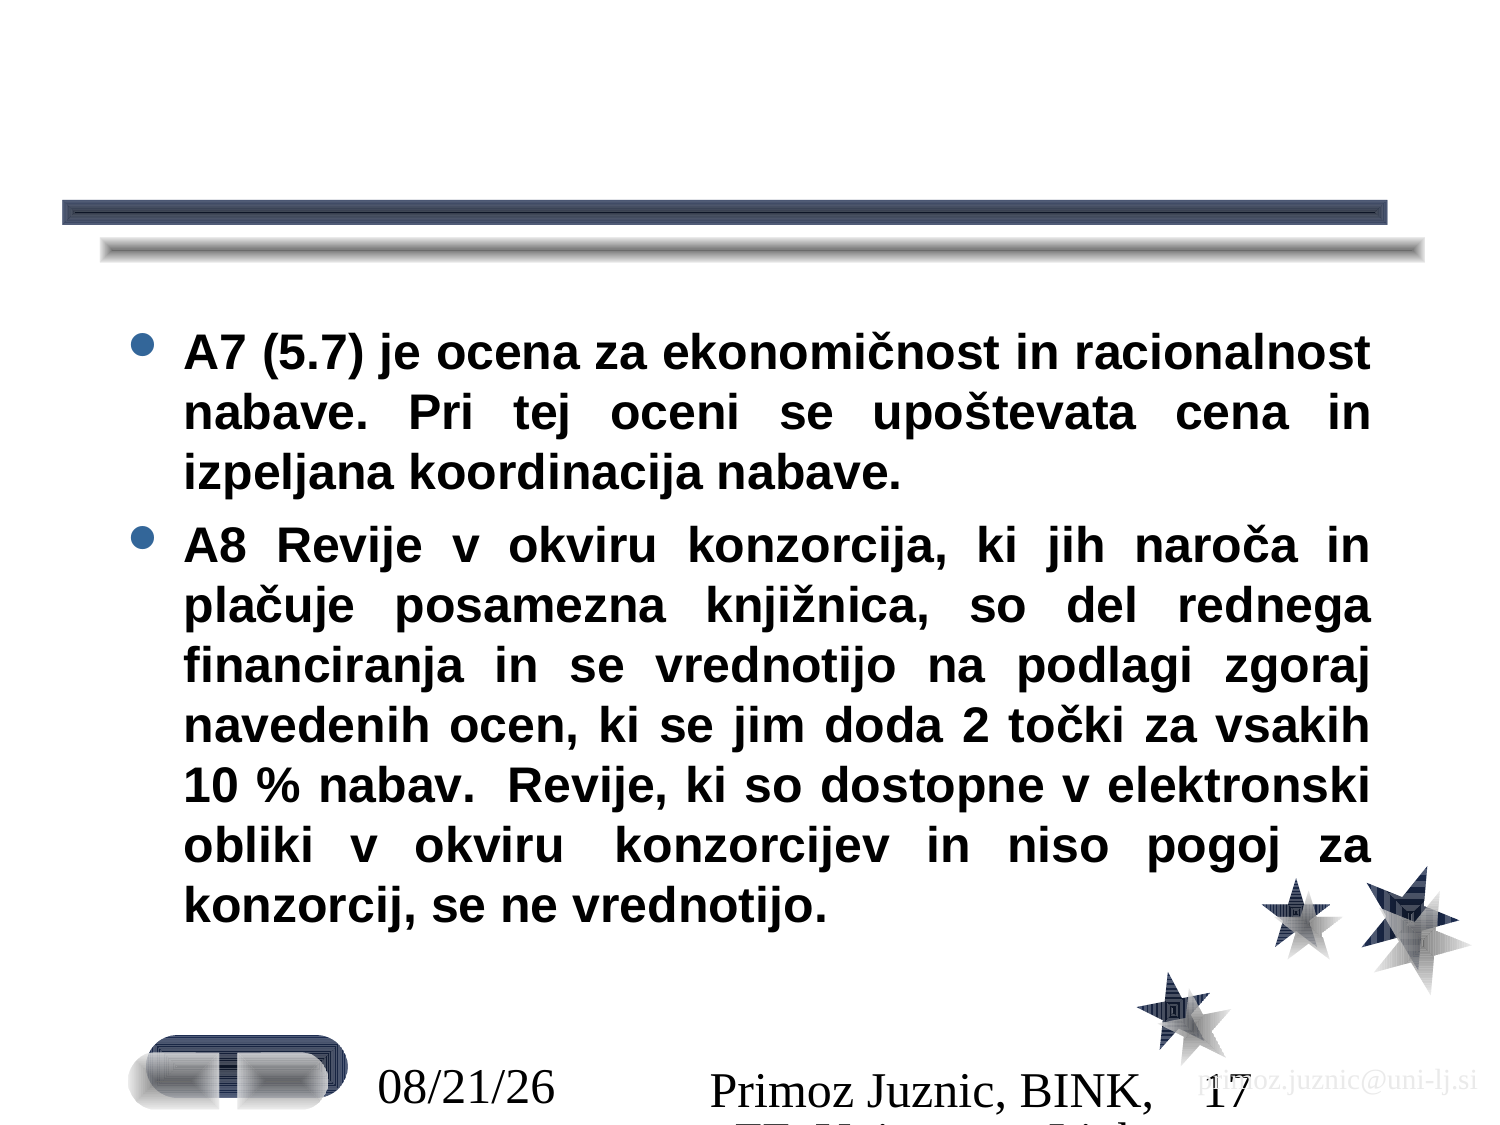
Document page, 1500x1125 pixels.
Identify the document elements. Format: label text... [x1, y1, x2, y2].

list A7 (5.7) je ocena za ekonomičnost in racionalnost nabave. Pri tej oceni se upoštevata cena in izpeljana koordinacija nabave. A8 Revije v okviru konzorcija, ki jih naroča in plačuje posamezna knjižnica, so del rednega financiranja in se vrednotijo na podlagi zgoraj navedenih ocen, ki se jim doda 2 točki za vsakih 10 % nabav. Revije, ki so dostopne v elektronski obliki v okviru konzorcijev in niso pogoj za konzorcij, se ne vrednotijo. [112, 312, 1388, 1013]
